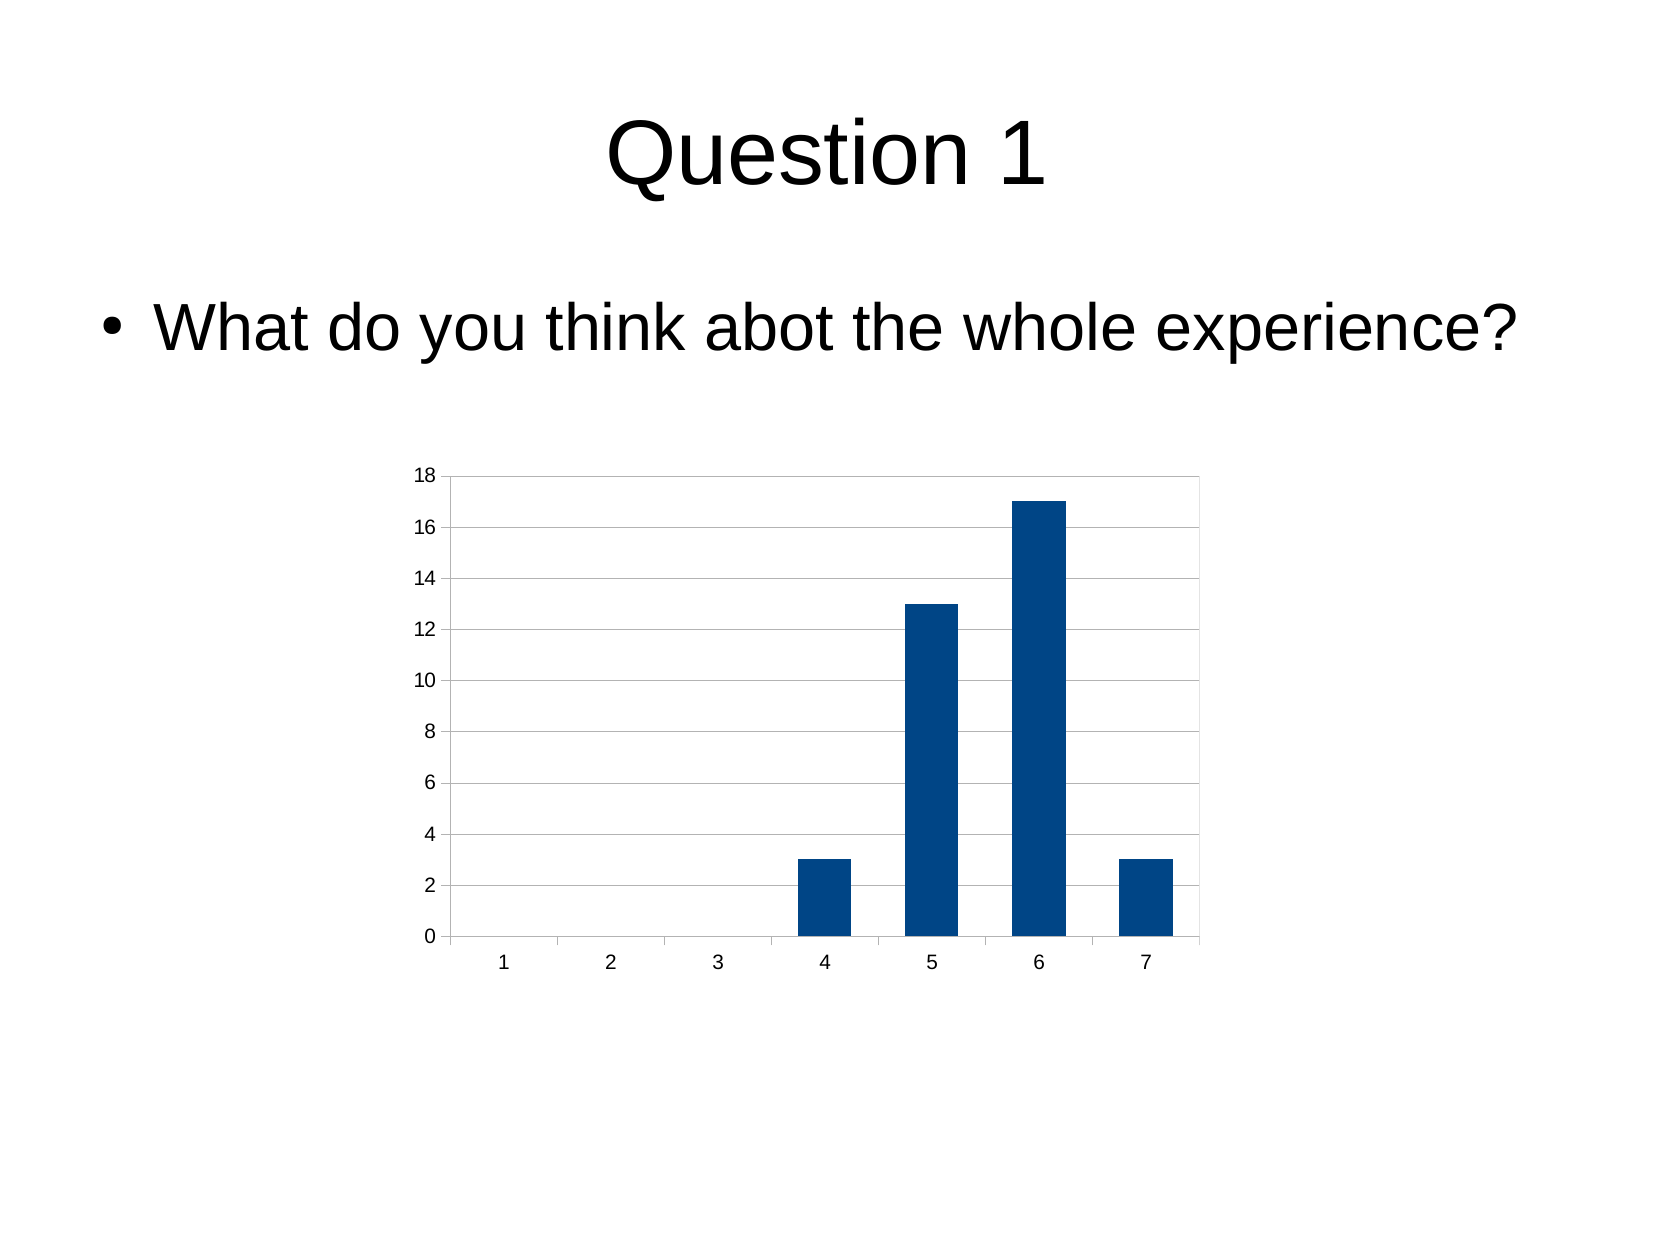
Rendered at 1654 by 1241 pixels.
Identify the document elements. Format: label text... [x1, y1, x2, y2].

picture [413, 464, 1200, 975]
list What do you think abot the whole experience? [82, 290, 1571, 1010]
title Question 1 [82, 49, 1571, 257]
